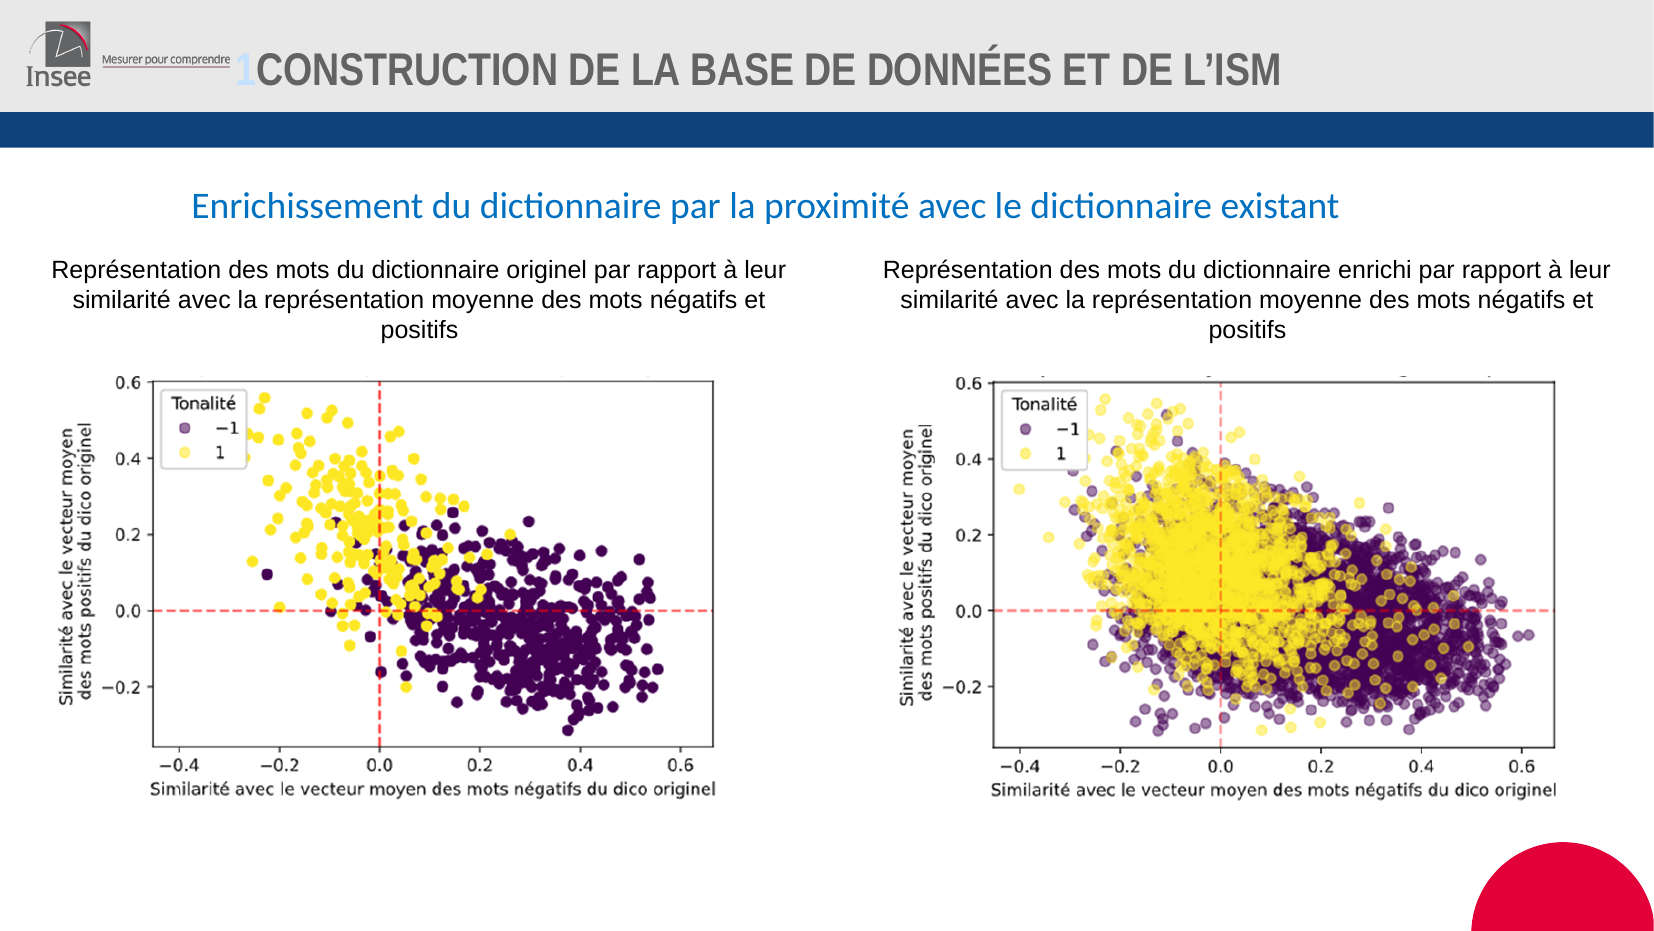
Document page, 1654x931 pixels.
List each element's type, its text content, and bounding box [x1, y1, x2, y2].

text_box Enrichissement du dictionnaire par la proximité avec le dictionnaire existant [176, 173, 1654, 234]
title Construction de la base de données et de l’ism [235, 0, 1595, 107]
text_box Représentation des mots du dictionnaire originel par rapport à leur similarité avec la représentation moyenne des mots négatifs et positifs [35, 245, 805, 352]
picture [884, 376, 1584, 811]
text_box Représentation des mots du dictionnaire enrichi par rapport à leur similarité avec la représentation moyenne des mots négatifs et positifs [863, 245, 1633, 352]
picture [35, 376, 761, 810]
